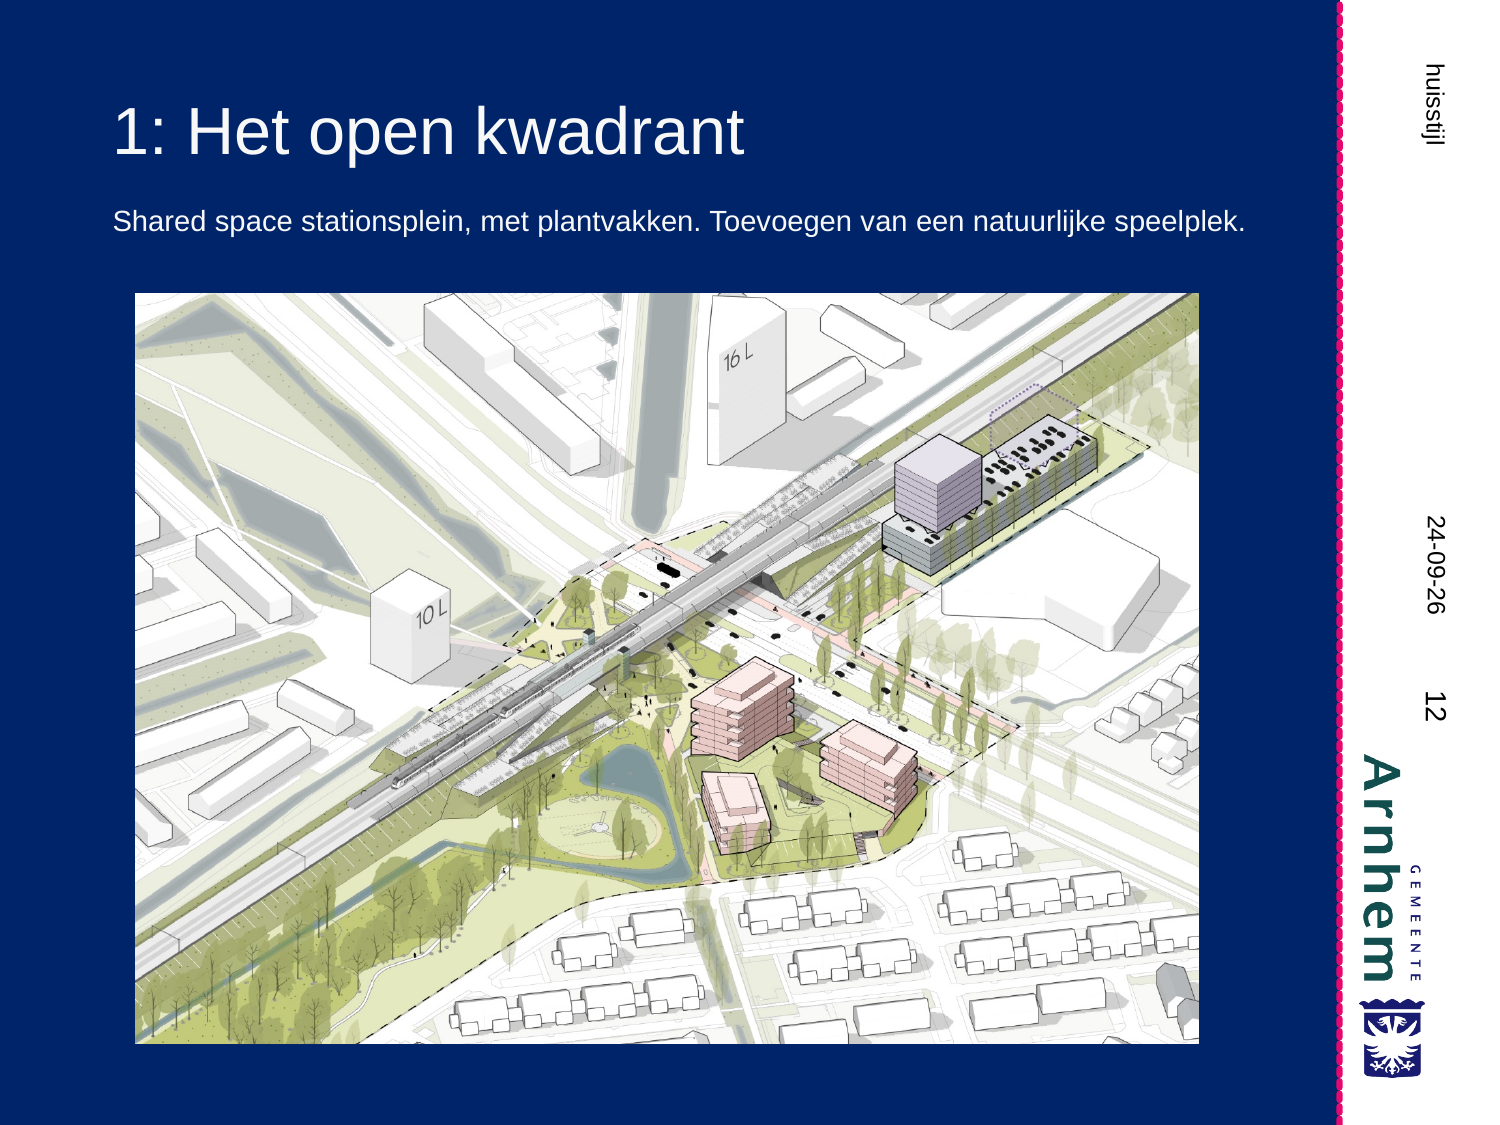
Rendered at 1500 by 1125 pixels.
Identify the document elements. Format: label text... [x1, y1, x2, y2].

text_box 1: Het open kwadrant Shared space stationsplein, met plantvakken. Toevoegen van een natuurlijke speelplek. [112, 87, 1270, 251]
picture [135, 293, 1199, 1044]
text_box huisstijl [1409, 63, 1460, 501]
text_box 12 [1412, 675, 1463, 751]
text_box 15-2-2022 [1410, 500, 1461, 688]
